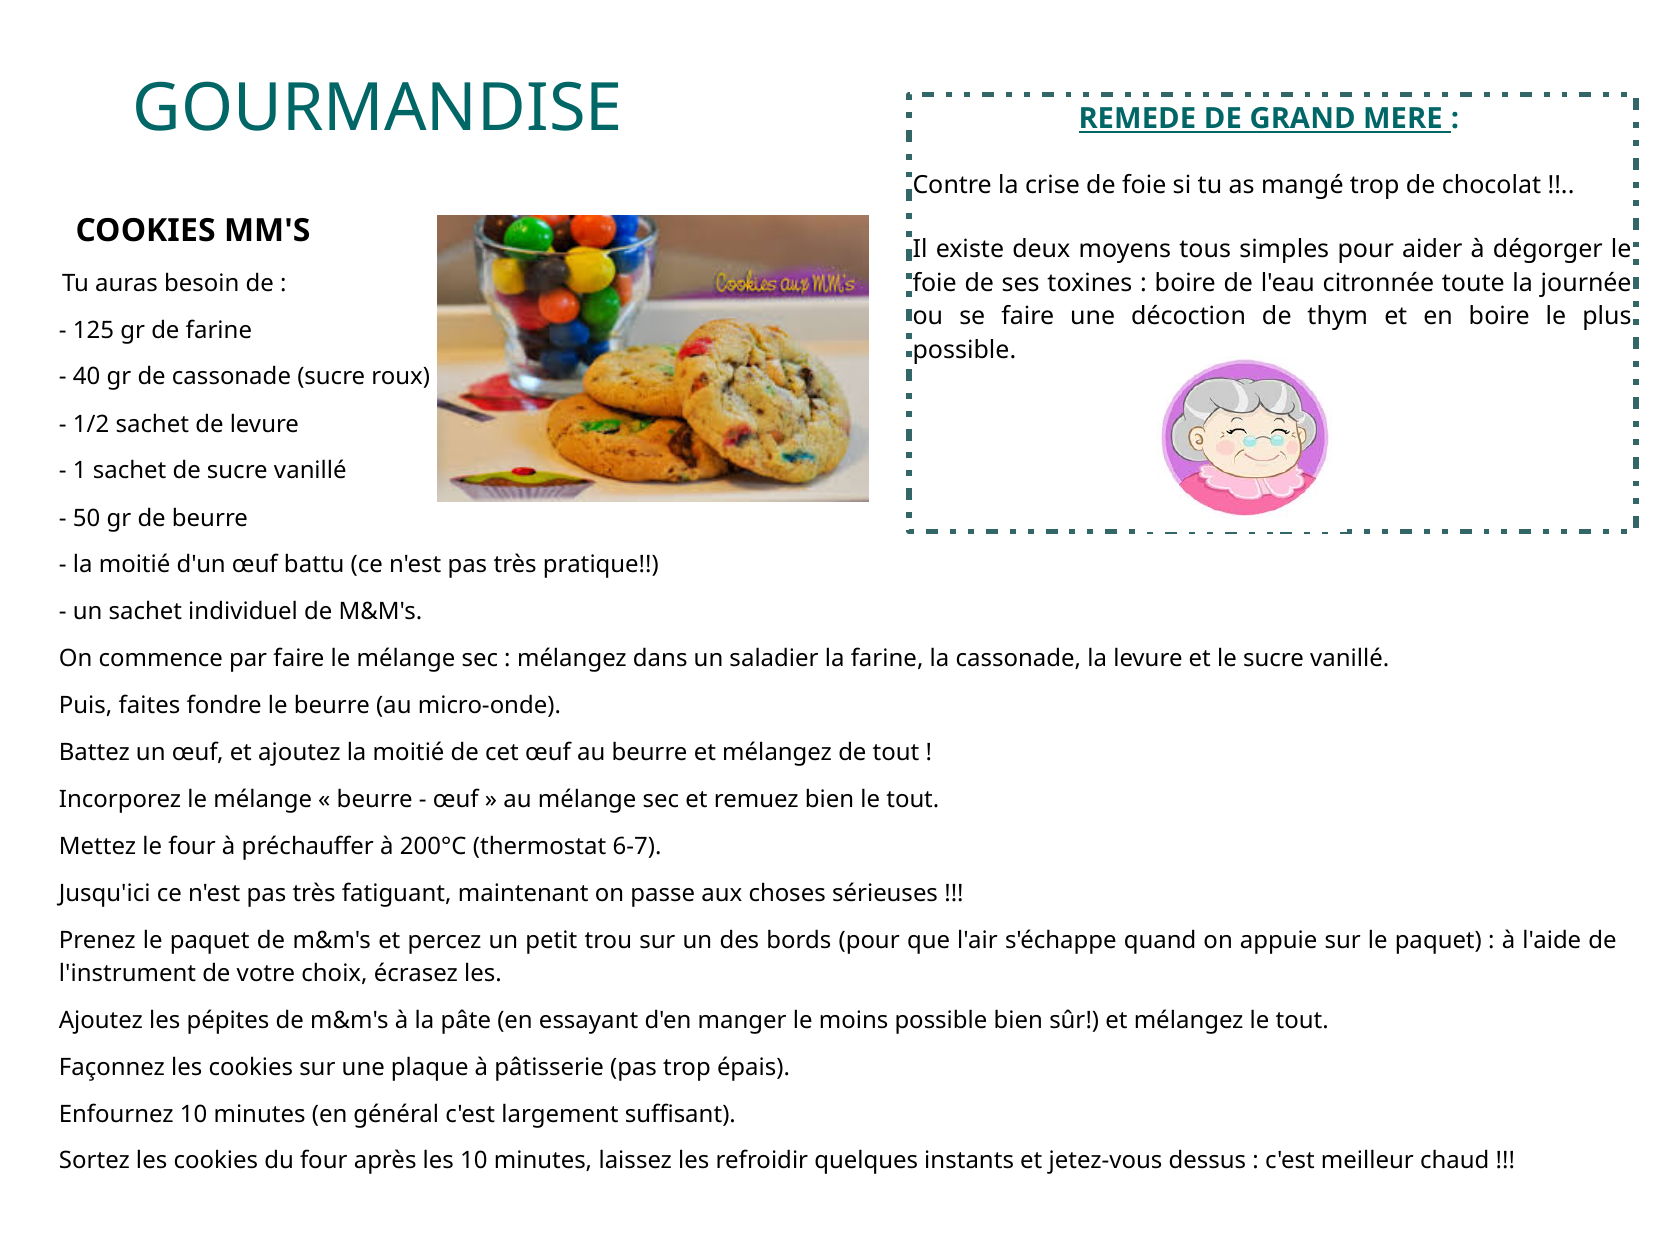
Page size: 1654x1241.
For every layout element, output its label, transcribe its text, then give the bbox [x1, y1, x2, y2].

picture [1142, 342, 1347, 532]
list REMEDE DE GRAND MERE : Contre la crise de foie si tu as mangé trop de chocolat !!.. Il existe deux moyens tous simples pour aider à dégorger le foie de ses toxines : boire de l'eau citronnée toute la journée ou se faire une décoction de thym et en boire le plus possible. [909, 94, 1636, 532]
title GOURMANDISE [94, 23, 662, 186]
picture [437, 215, 869, 502]
list COOKIES MM'S Tu auras besoin de : - 125 gr de farine - 40 gr de cassonade (sucre roux) - 1/2 sachet de levure - 1 sachet de sucre vanillé - 50 gr de beurre - la moitié d'un œuf battu (ce n'est pas très pratique!!) - un sachet individuel de M&M's. On commence par faire le mélange sec : mélangez dans un saladier la farine, la cassonade, la levure et le sucre vanillé. Puis, faites fondre le beurre (au micro-onde). Battez un œuf, et ajoutez la moitié de cet œuf au beurre et mélangez de tout ! Incorporez le mélange « beurre - œuf » au mélange sec et remuez bien le tout. Mettez le four à préchauffer à 200°C (thermostat 6-7). Jusqu'ici ce n'est pas très fatiguant, maintenant on passe aux choses sérieuses !!! Prenez le paquet de m&m's et percez un petit trou sur un des bords (pour que l'air s'échappe quand on appuie sur le paquet) : à l'aide de l'instrument de votre choix, écrasez les. Ajoutez les pépites de m&m's à la pâte (en essayant d'en manger le moins possible bien sûr!) et mélangez le tout. Façonnez les cookies sur une plaque à pâtisserie (pas trop épais). Enfournez 10 minutes (en général c'est largement suffisant). Sortez les cookies du four après les 10 minutes, laissez les refroidir quelques instants et jetez-vous dessus : c'est meilleur chaud !!! [59, 207, 1619, 1193]
